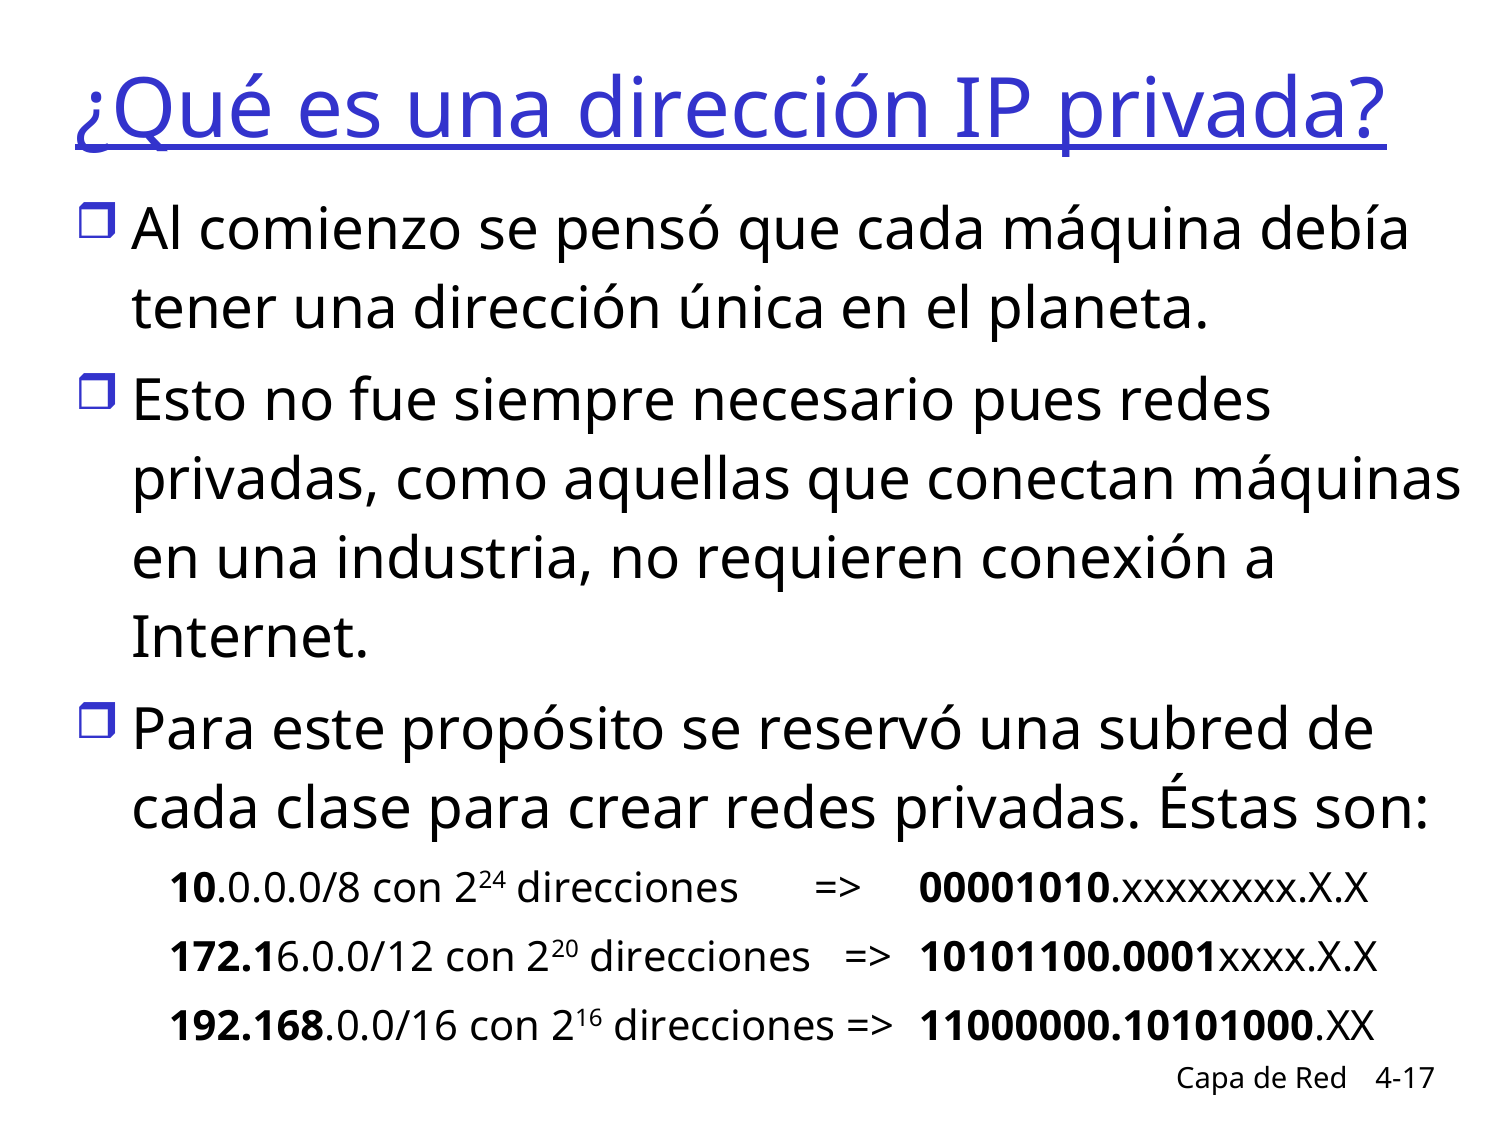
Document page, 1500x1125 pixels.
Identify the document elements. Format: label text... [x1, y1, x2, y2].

list Al comienzo se pensó que cada máquina debía tener una dirección única en el planeta. Esto no fue siempre necesario pues redes privadas, como aquellas que conectan máquinas en una industria, no requieren conexión a Internet. Para este propósito se reservó una subred de cada clase para crear redes privadas. Éstas son: 10.0.0.0/8 con 224 direcciones => 00001010.xxxxxxxx.X.X 172.16.0.0/12 con 220 direcciones => 10101100.0001xxxx.X.X 192.168.0.0/16 con 216 direcciones => 11000000.10101000.XX [75, 187, 1463, 941]
title ¿Qué es una dirección IP privada? [75, 30, 1463, 181]
